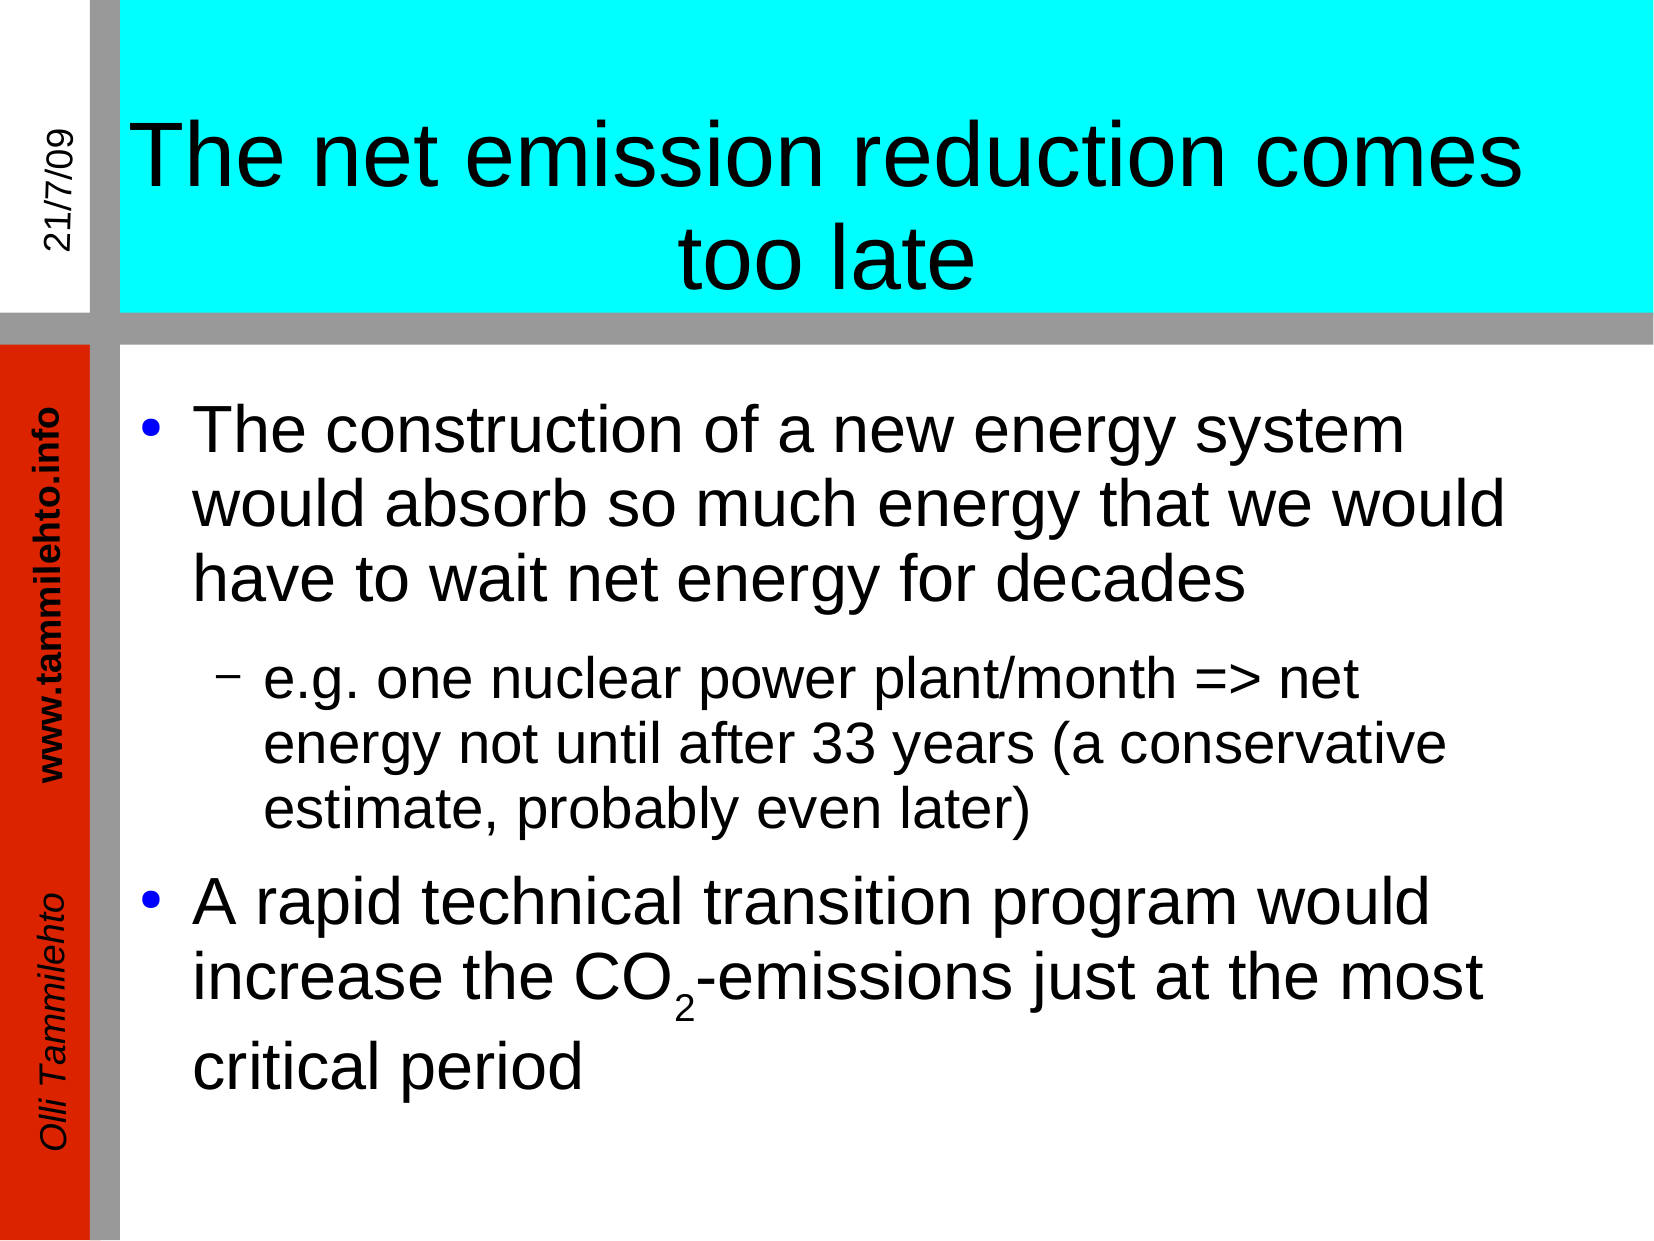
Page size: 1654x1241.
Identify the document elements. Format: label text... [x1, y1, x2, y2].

title The net emission reduction comes too late [121, 102, 1534, 311]
list The construction of a new energy system would absorb so much energy that we would have to wait net energy for decades e.g. one nuclear power plant/month => net energy not until after 33 years (a conservative estimate, probably even later) A rapid technical transition program would increase the CO2-emissions just at the most critical period [121, 391, 1534, 1112]
